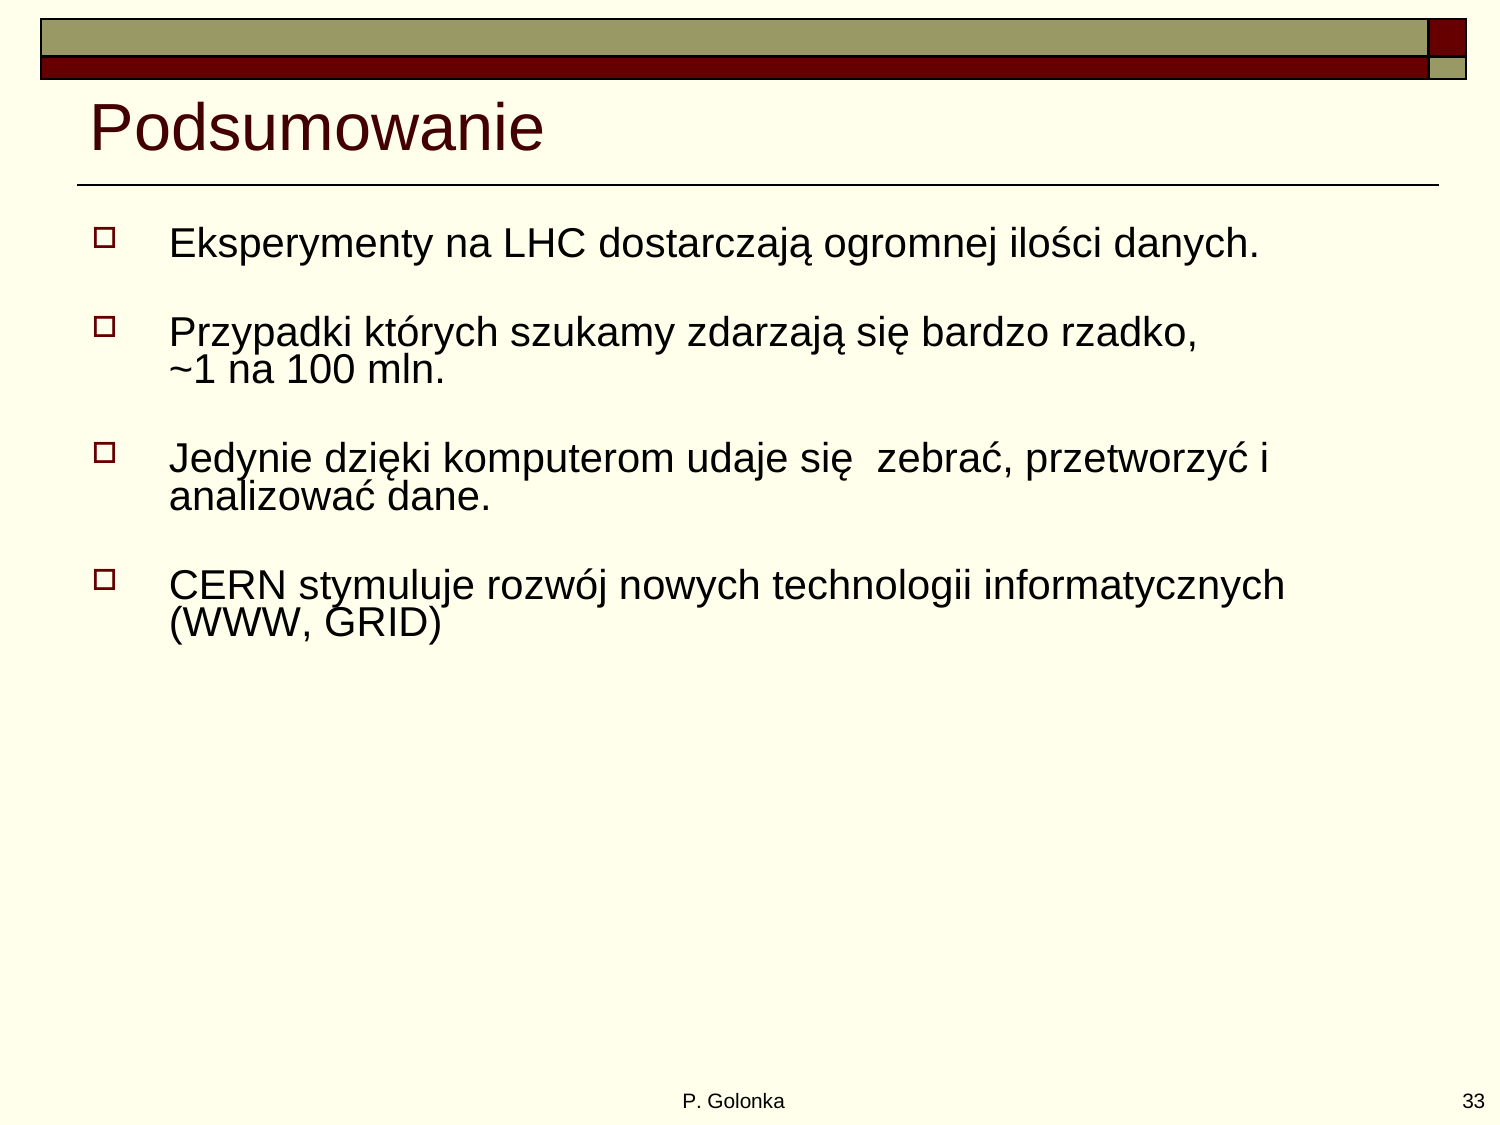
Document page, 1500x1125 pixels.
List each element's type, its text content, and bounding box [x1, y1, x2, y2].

list Eksperymenty na LHC dostarczają ogromnej ilości danych. Przypadki których szukamy zdarzają się bardzo rzadko, ~1 na 100 mln. Jedynie dzięki komputerom udaje się zebrać, przetworzyć i analizować dane. CERN stymuluje rozwój nowych technologii informatycznych (WWW, GRID) [76, 219, 1427, 717]
title Podsumowanie [75, 82, 1426, 173]
